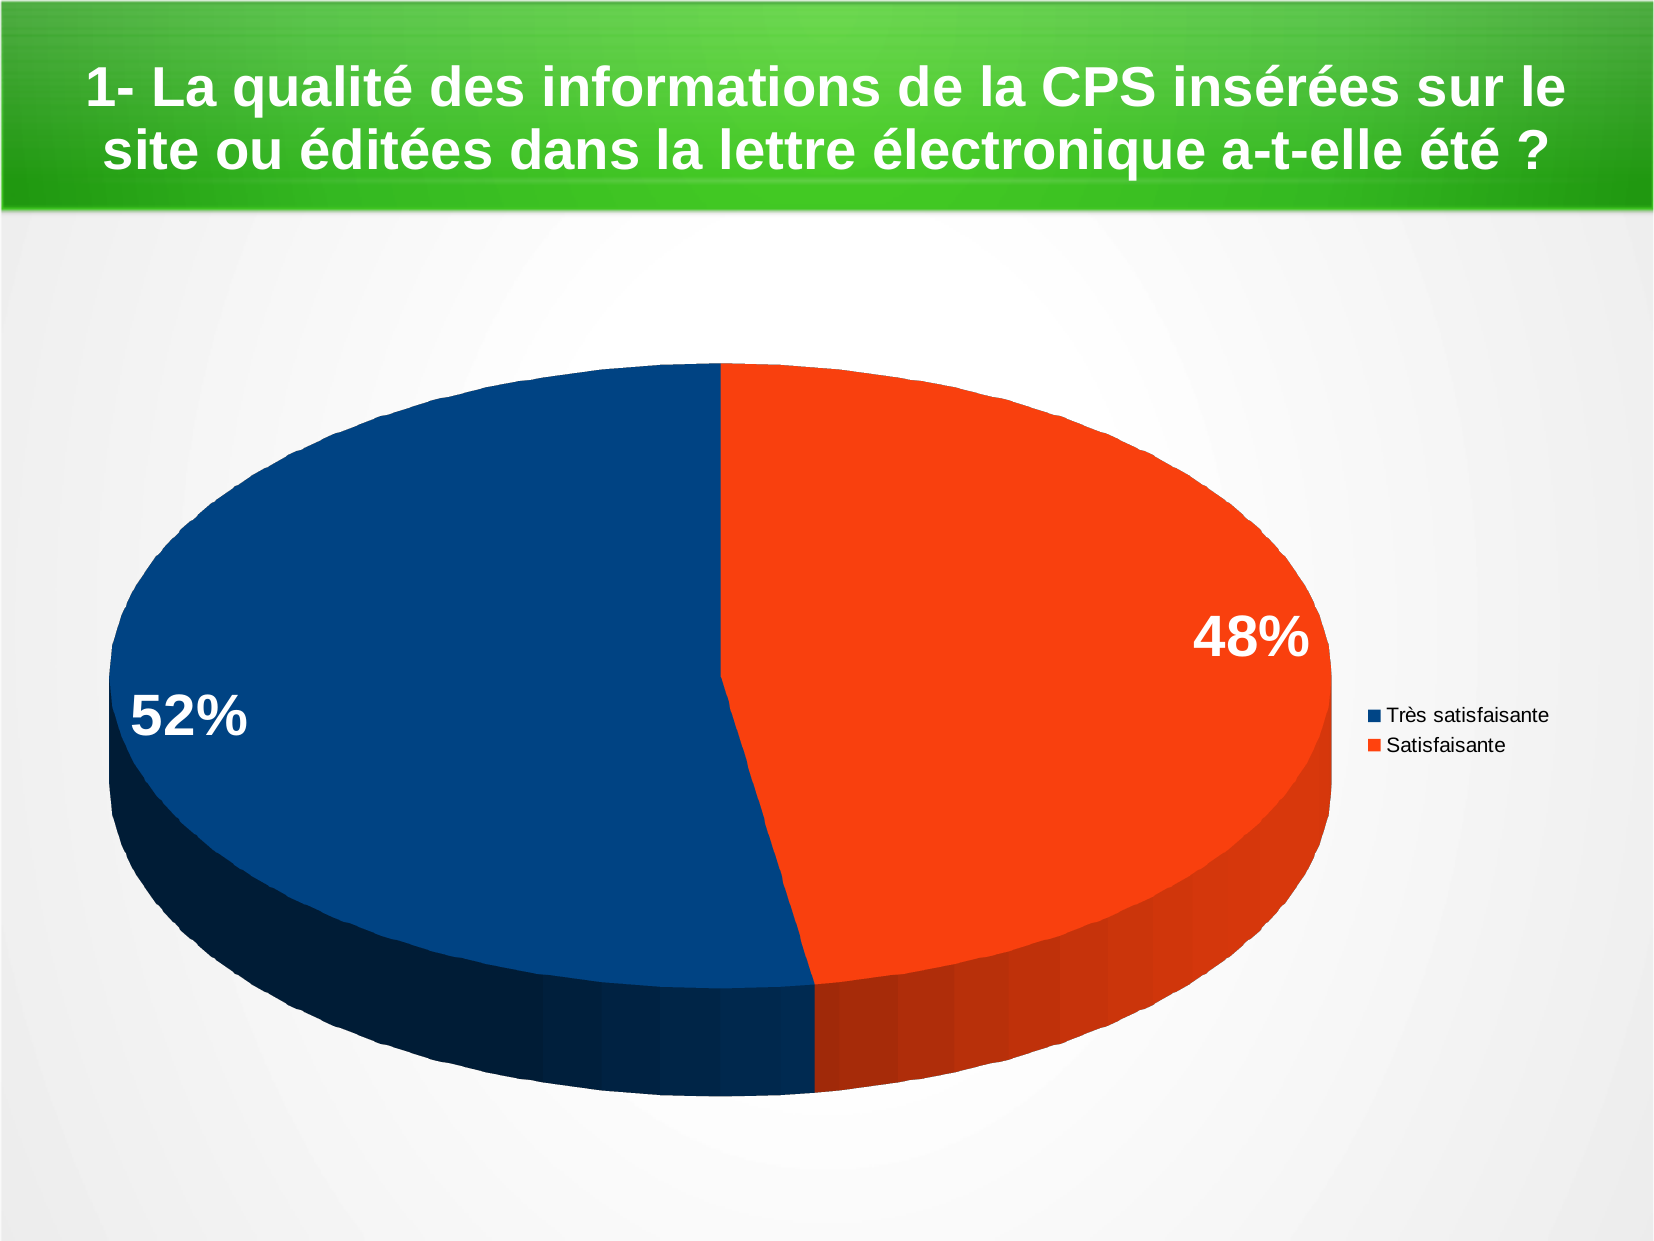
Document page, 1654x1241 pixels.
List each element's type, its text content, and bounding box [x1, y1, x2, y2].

picture [0, 0, 1654, 1241]
title 1- La qualité des informations de la CPS insérées sur le site ou éditées dans la lettre électronique a-t-elle été ? [82, 47, 1571, 189]
chart [80, 289, 1569, 1172]
